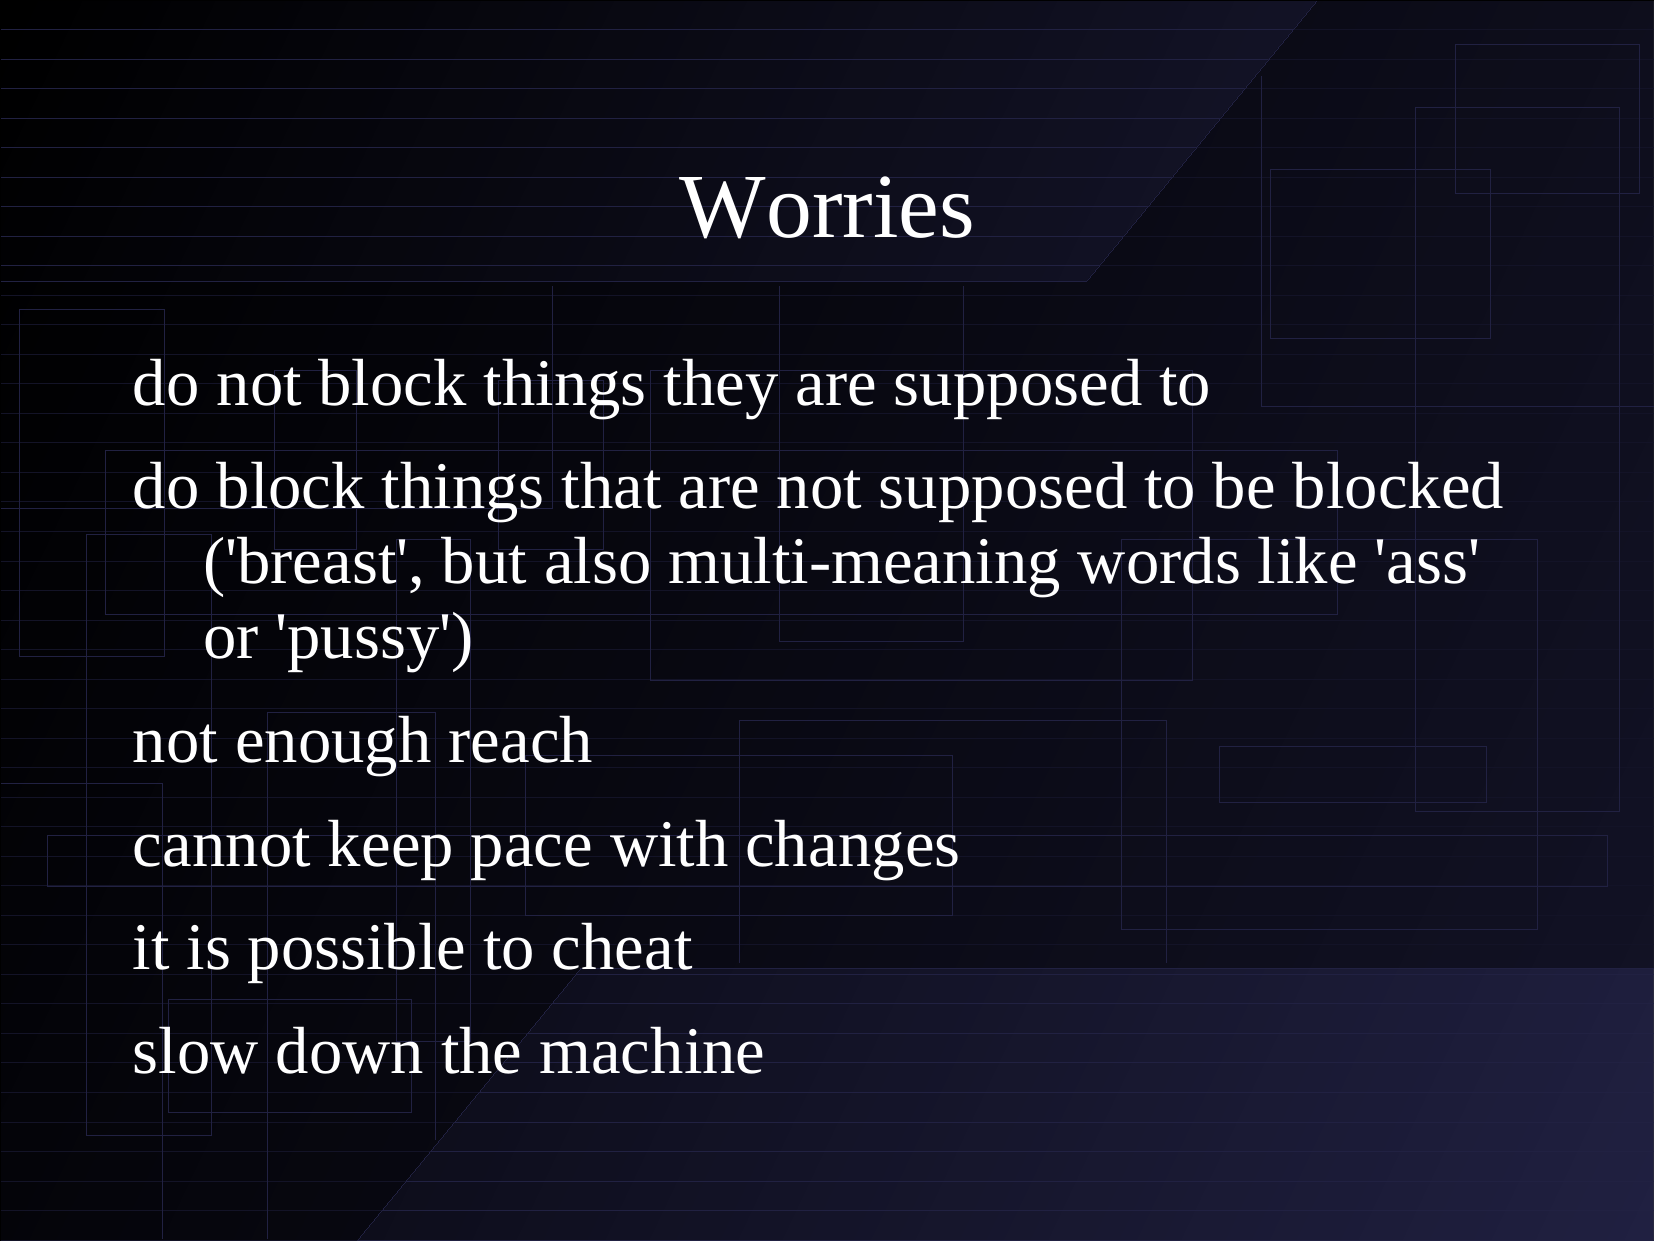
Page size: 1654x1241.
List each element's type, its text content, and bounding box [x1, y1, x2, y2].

list do not block things they are supposed to do block things that are not supposed to be blocked ('breast', but also multi-meaning words like 'ass' or 'pussy') not enough reach cannot keep pace with changes it is possible to cheat slow down the machine [121, 344, 1534, 1127]
title Worries [121, 102, 1534, 311]
